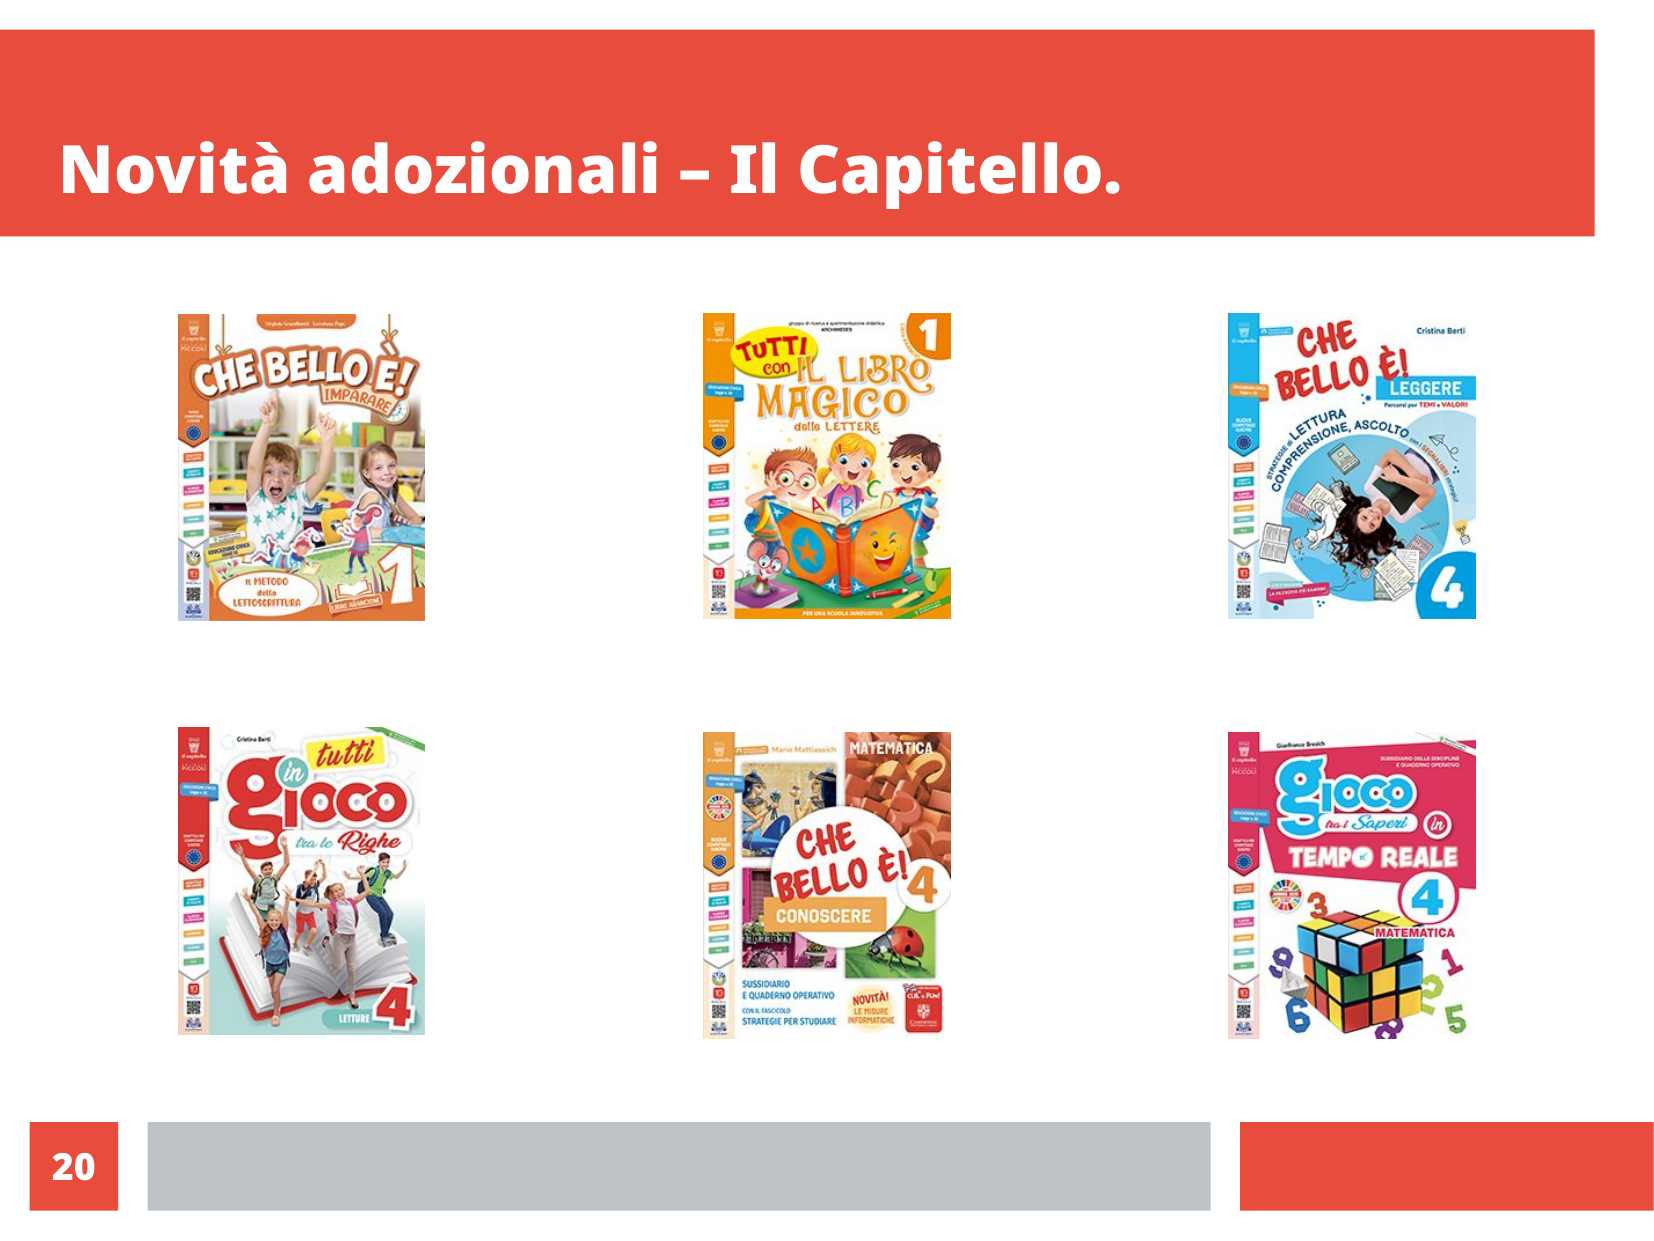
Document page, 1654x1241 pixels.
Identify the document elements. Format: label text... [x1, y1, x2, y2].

picture [703, 732, 951, 1039]
picture [1228, 313, 1476, 619]
picture [1228, 732, 1476, 1039]
picture [178, 727, 425, 1035]
title Novità adozionali – Il Capitello. [59, 59, 1595, 207]
text_box <numero> [29, 1122, 119, 1211]
picture [1431, 565, 1465, 608]
picture [703, 313, 951, 619]
picture [178, 314, 425, 621]
